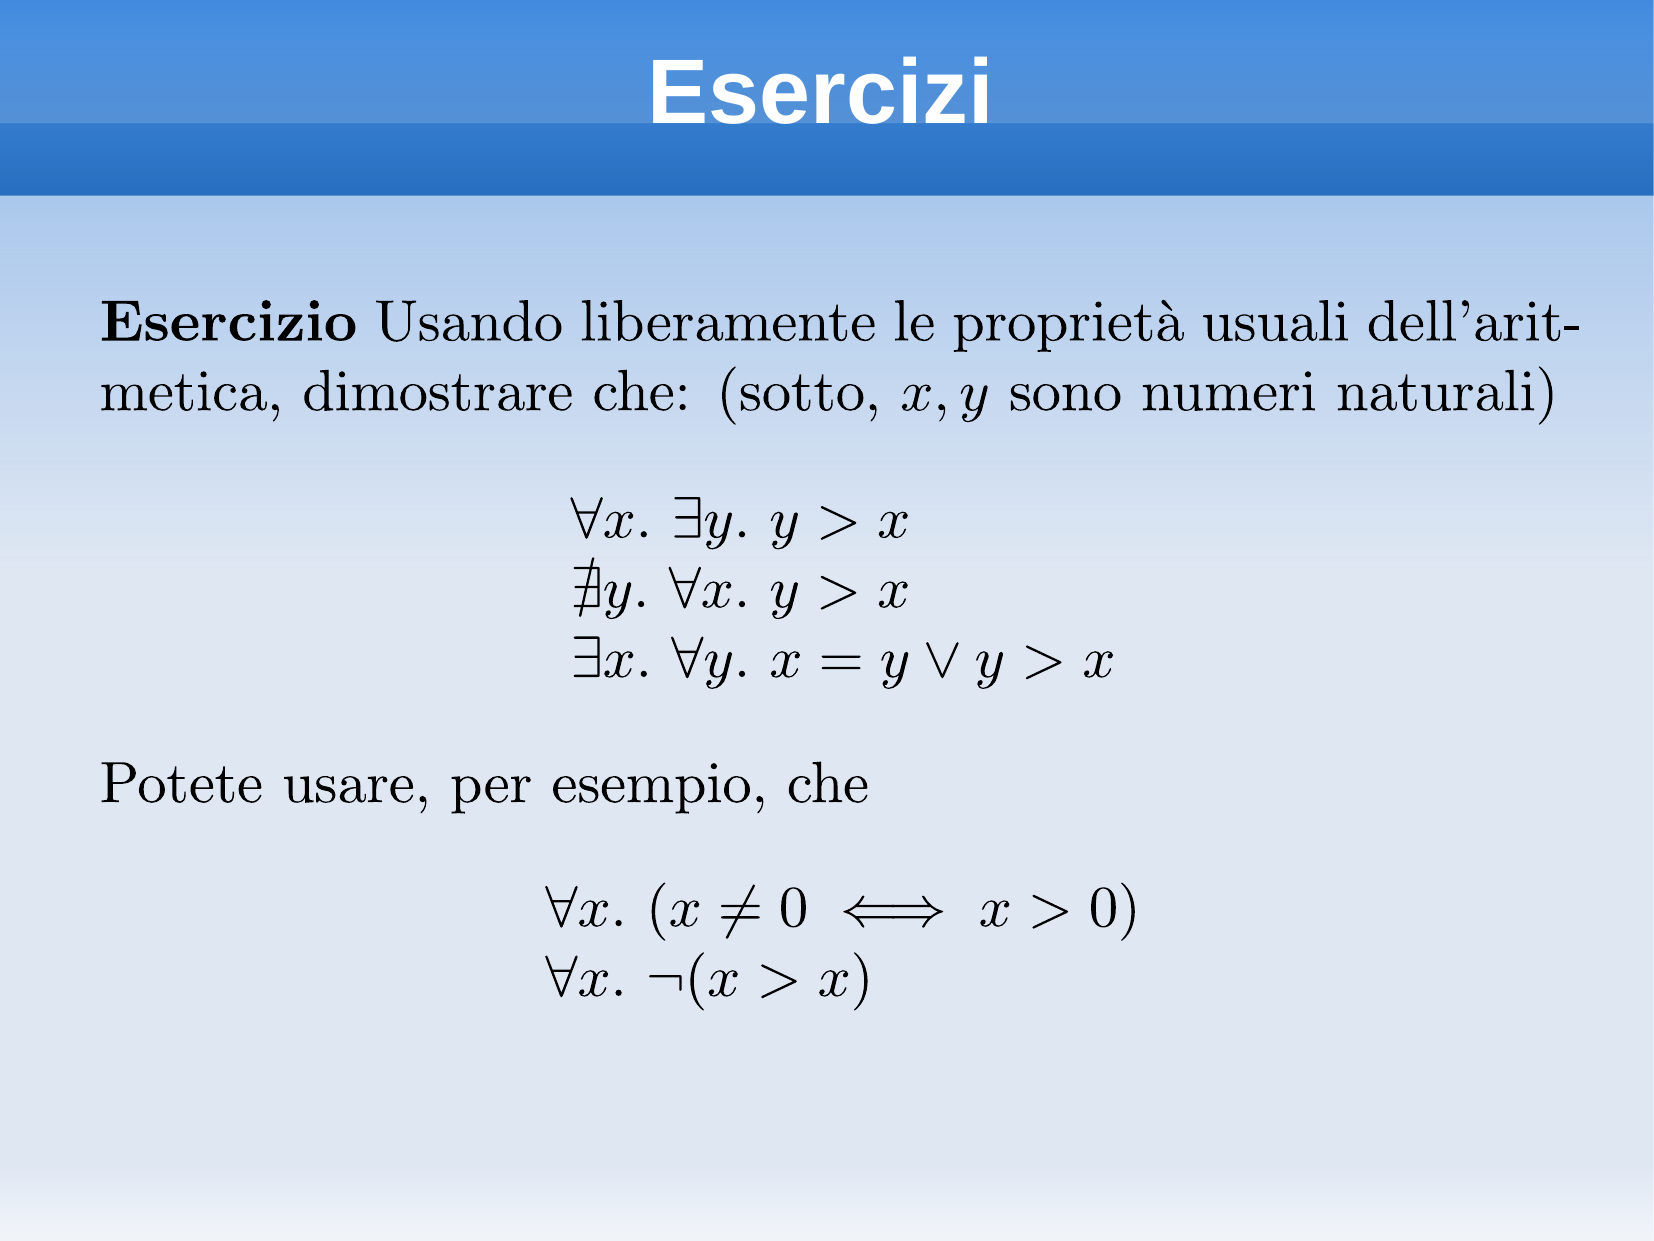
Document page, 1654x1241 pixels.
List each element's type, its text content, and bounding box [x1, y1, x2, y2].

text_box [99, 299, 1583, 1011]
picture [0, 0, 1654, 1241]
title Esercizi [76, 0, 1565, 196]
